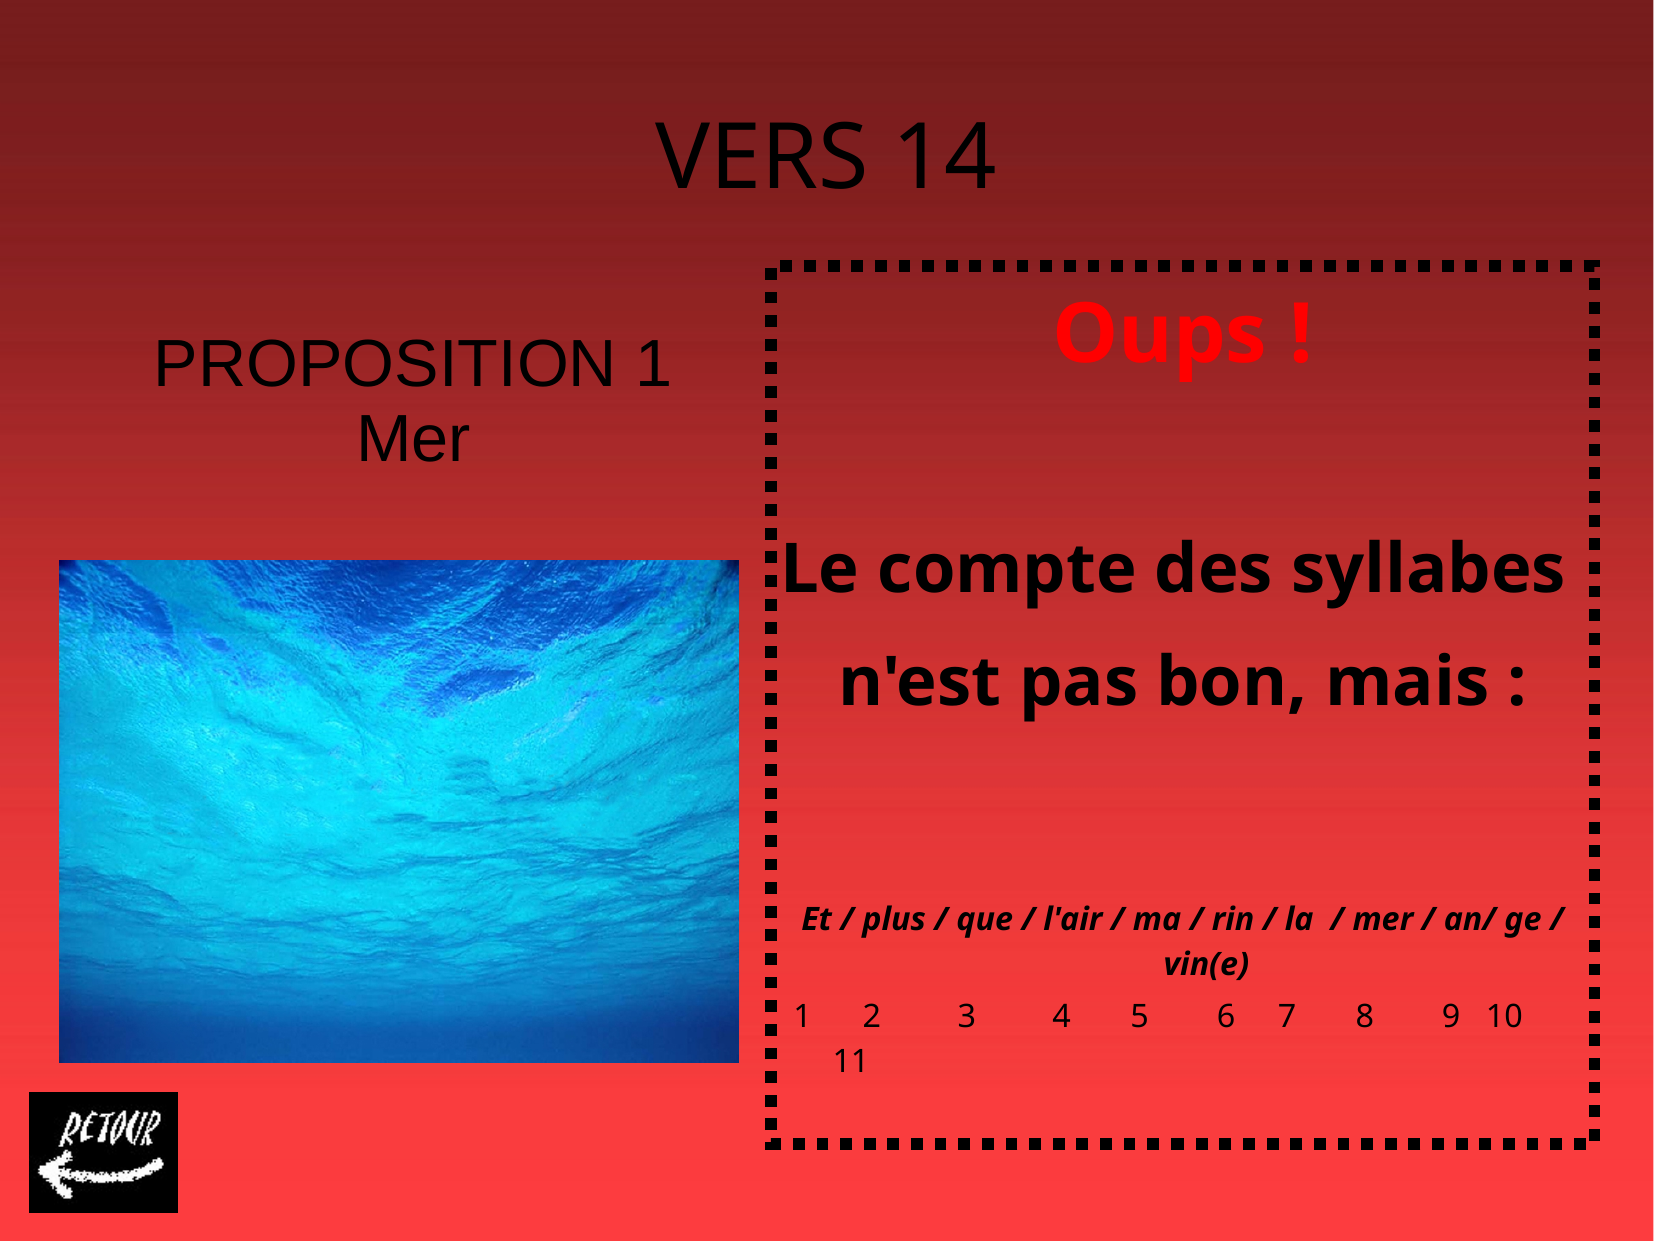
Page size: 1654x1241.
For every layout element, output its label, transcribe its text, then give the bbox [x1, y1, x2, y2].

picture [0, 0, 1654, 1241]
list Oups ! Le compte des syllabes n'est pas bon, mais : Et / plus / que / l'air / ma / rin / la / mer / an/ ge / vin(e) 1 2 3 4 5 6 7 8 9 10 11 [770, 265, 1595, 1144]
text_box PROPOSITION 1 Mer [118, 318, 709, 502]
title VERS 14 [82, 56, 1571, 250]
